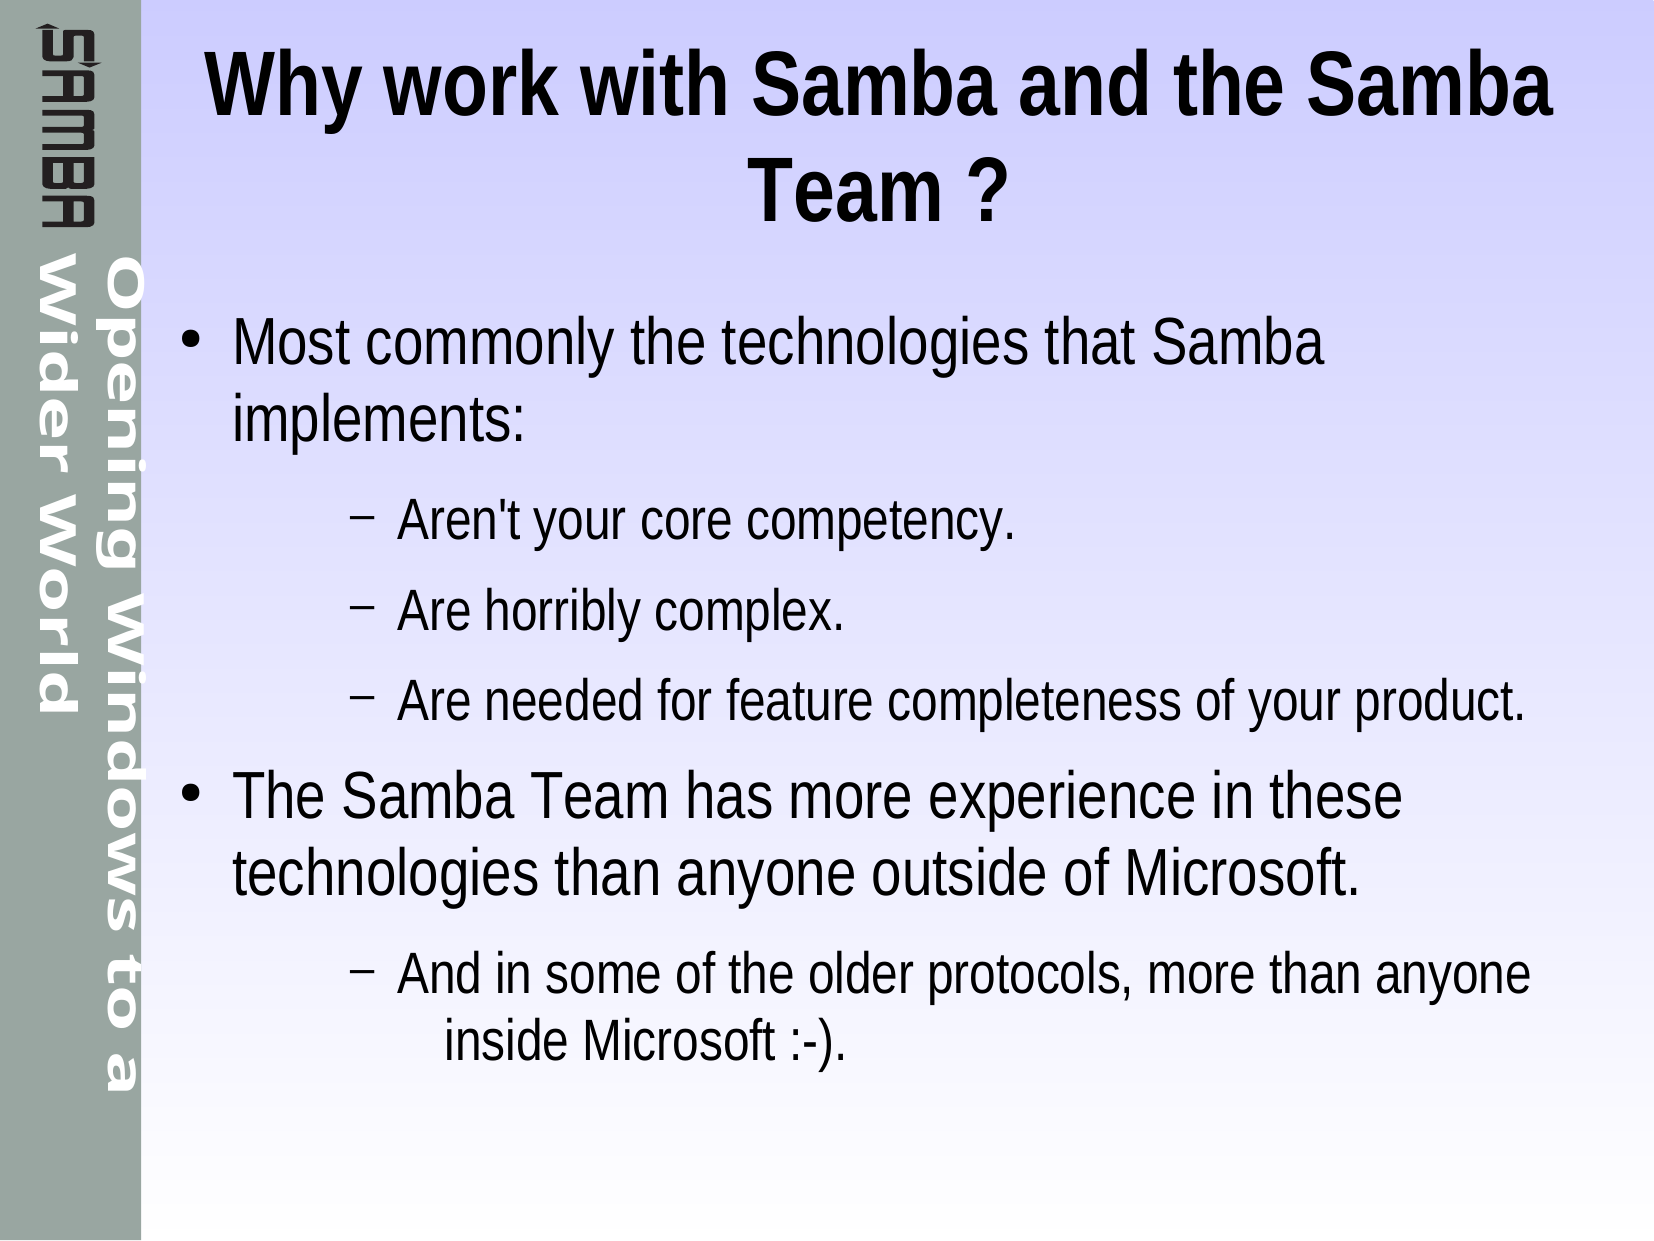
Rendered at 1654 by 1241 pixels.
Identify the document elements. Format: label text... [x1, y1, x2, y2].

list Most commonly the technologies that Samba implements: Aren't your core competency. Are horribly complex. Are needed for feature completeness of your product. The Samba Team has more experience in these technologies than anyone outside of Microsoft. And in some of the older protocols, more than anyone inside Microsoft :-). [161, 302, 1574, 1228]
title Why work with Samba and the Samba Team ? [173, 28, 1586, 243]
